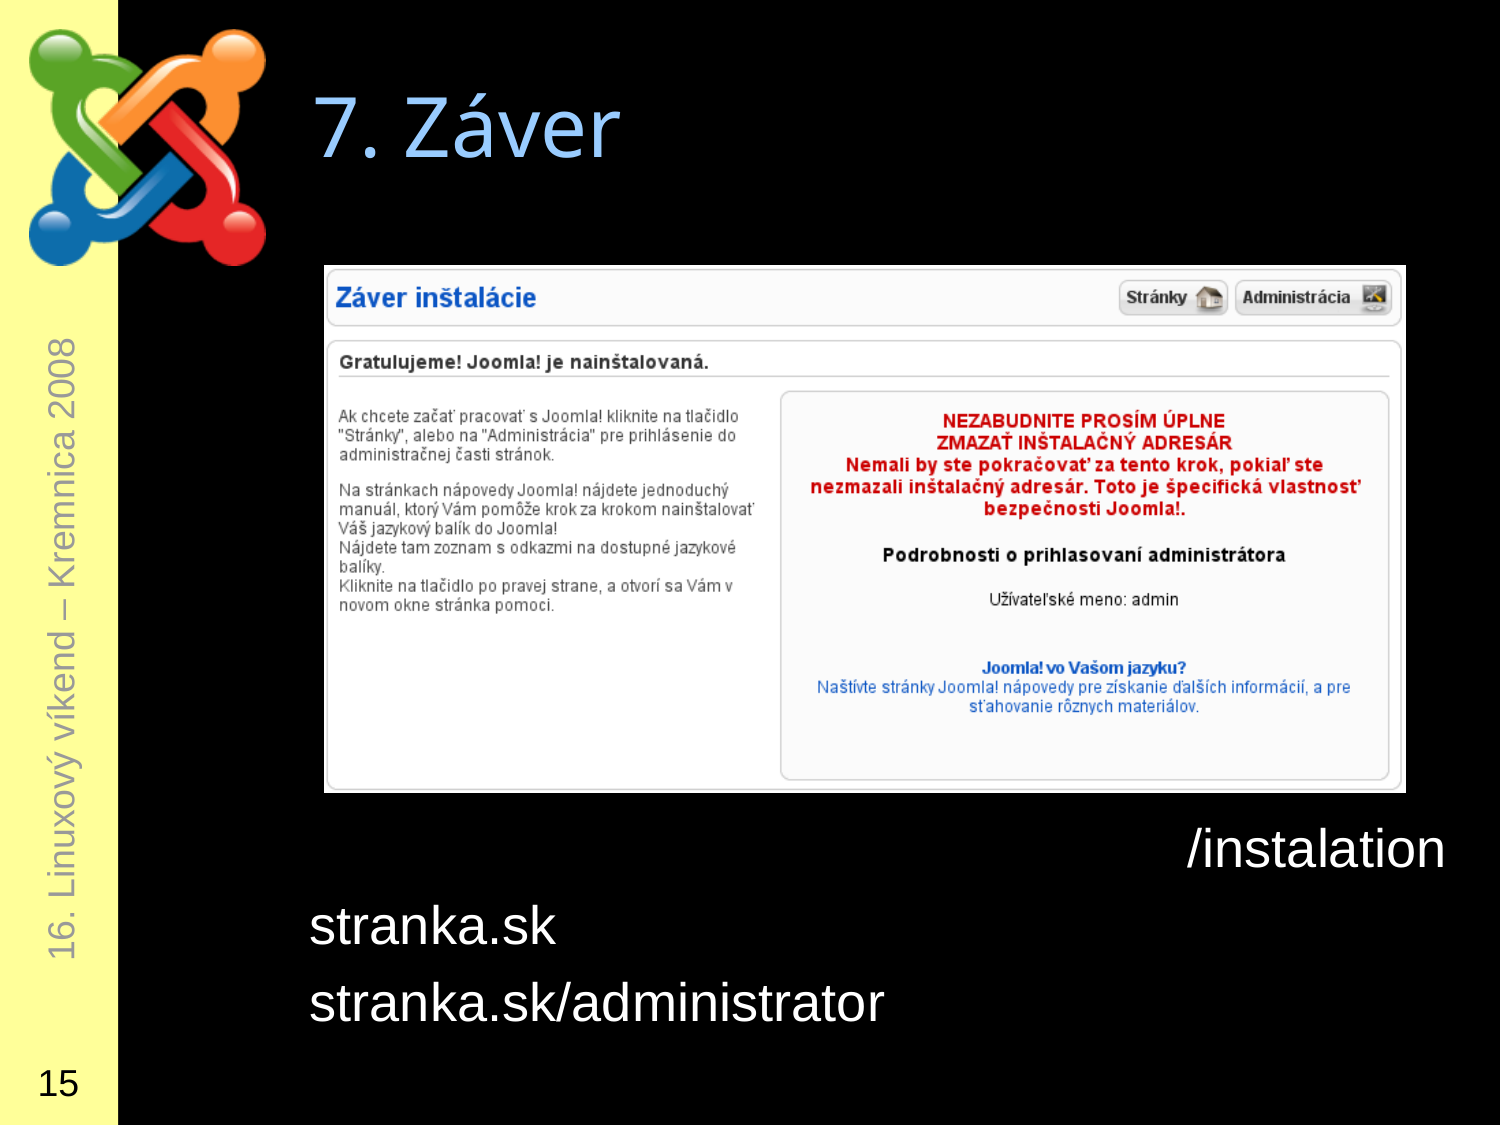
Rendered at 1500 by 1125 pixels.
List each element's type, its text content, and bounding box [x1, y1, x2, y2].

title 7. Záver [312, 24, 1450, 226]
picture [324, 265, 1406, 793]
list /instalation stranka.sk stranka.sk/administrator [309, 818, 1447, 1034]
picture [29, 29, 266, 266]
